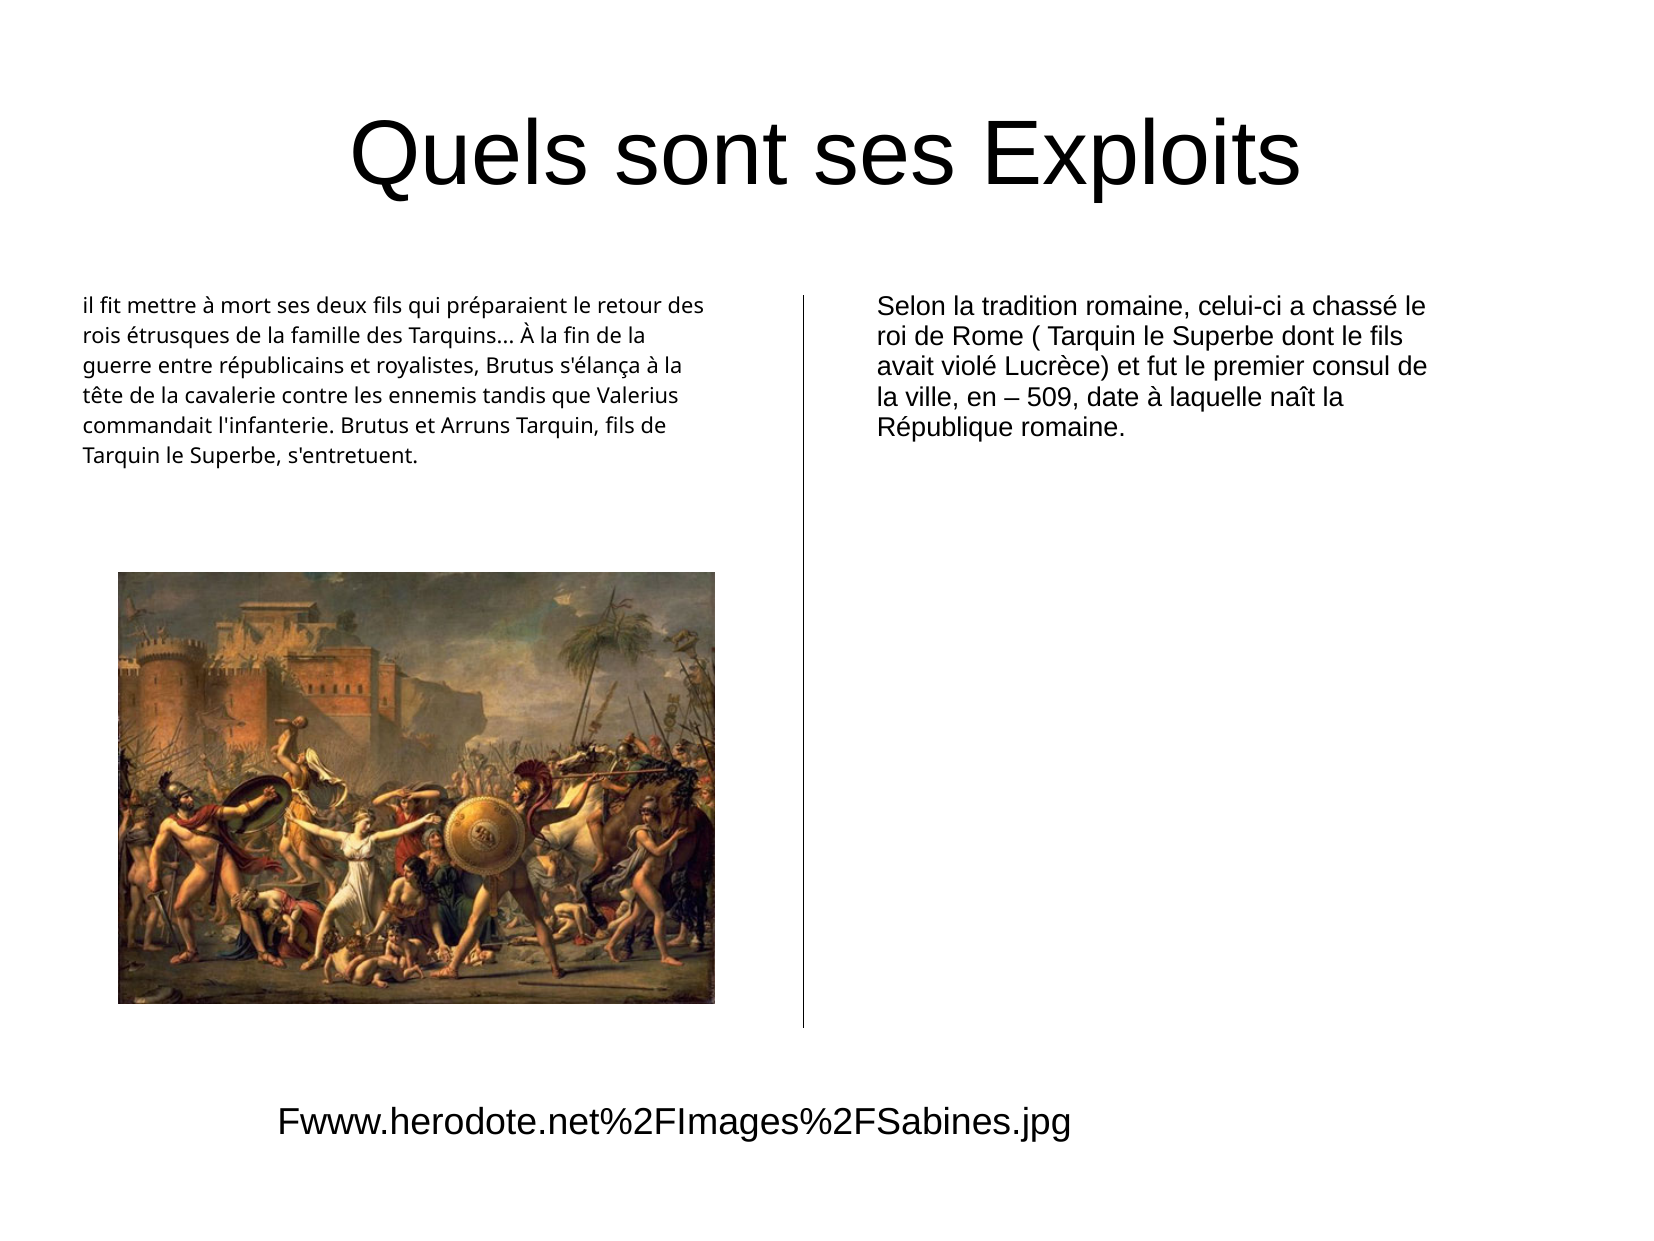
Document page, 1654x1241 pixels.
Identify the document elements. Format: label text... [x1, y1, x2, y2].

title Quels sont ses Exploits [82, 49, 1571, 257]
picture [118, 572, 715, 1004]
list il fit mettre à mort ses deux fils qui préparaient le retour des rois étrusques de la famille des Tarquins... À la fin de la guerre entre républicains et royalistes, Brutus s'élança à la tête de la cavalerie contre les ennemis tandis que Valerius commandait l'infanterie. Brutus et Arruns Tarquin, fils de Tarquin le Superbe, s'entretuent. [82, 290, 721, 473]
text_box Selon la tradition romaine, celui-ci a chassé le roi de Rome ( Tarquin le Superbe dont le fils avait violé Lucrèce) et fut le premier consul de la ville, en – 509, date à laquelle naît la République romaine. [862, 283, 1465, 598]
text_box Fwww.herodote.net%2FImages%2FSabines.jpg [262, 1092, 1087, 1150]
